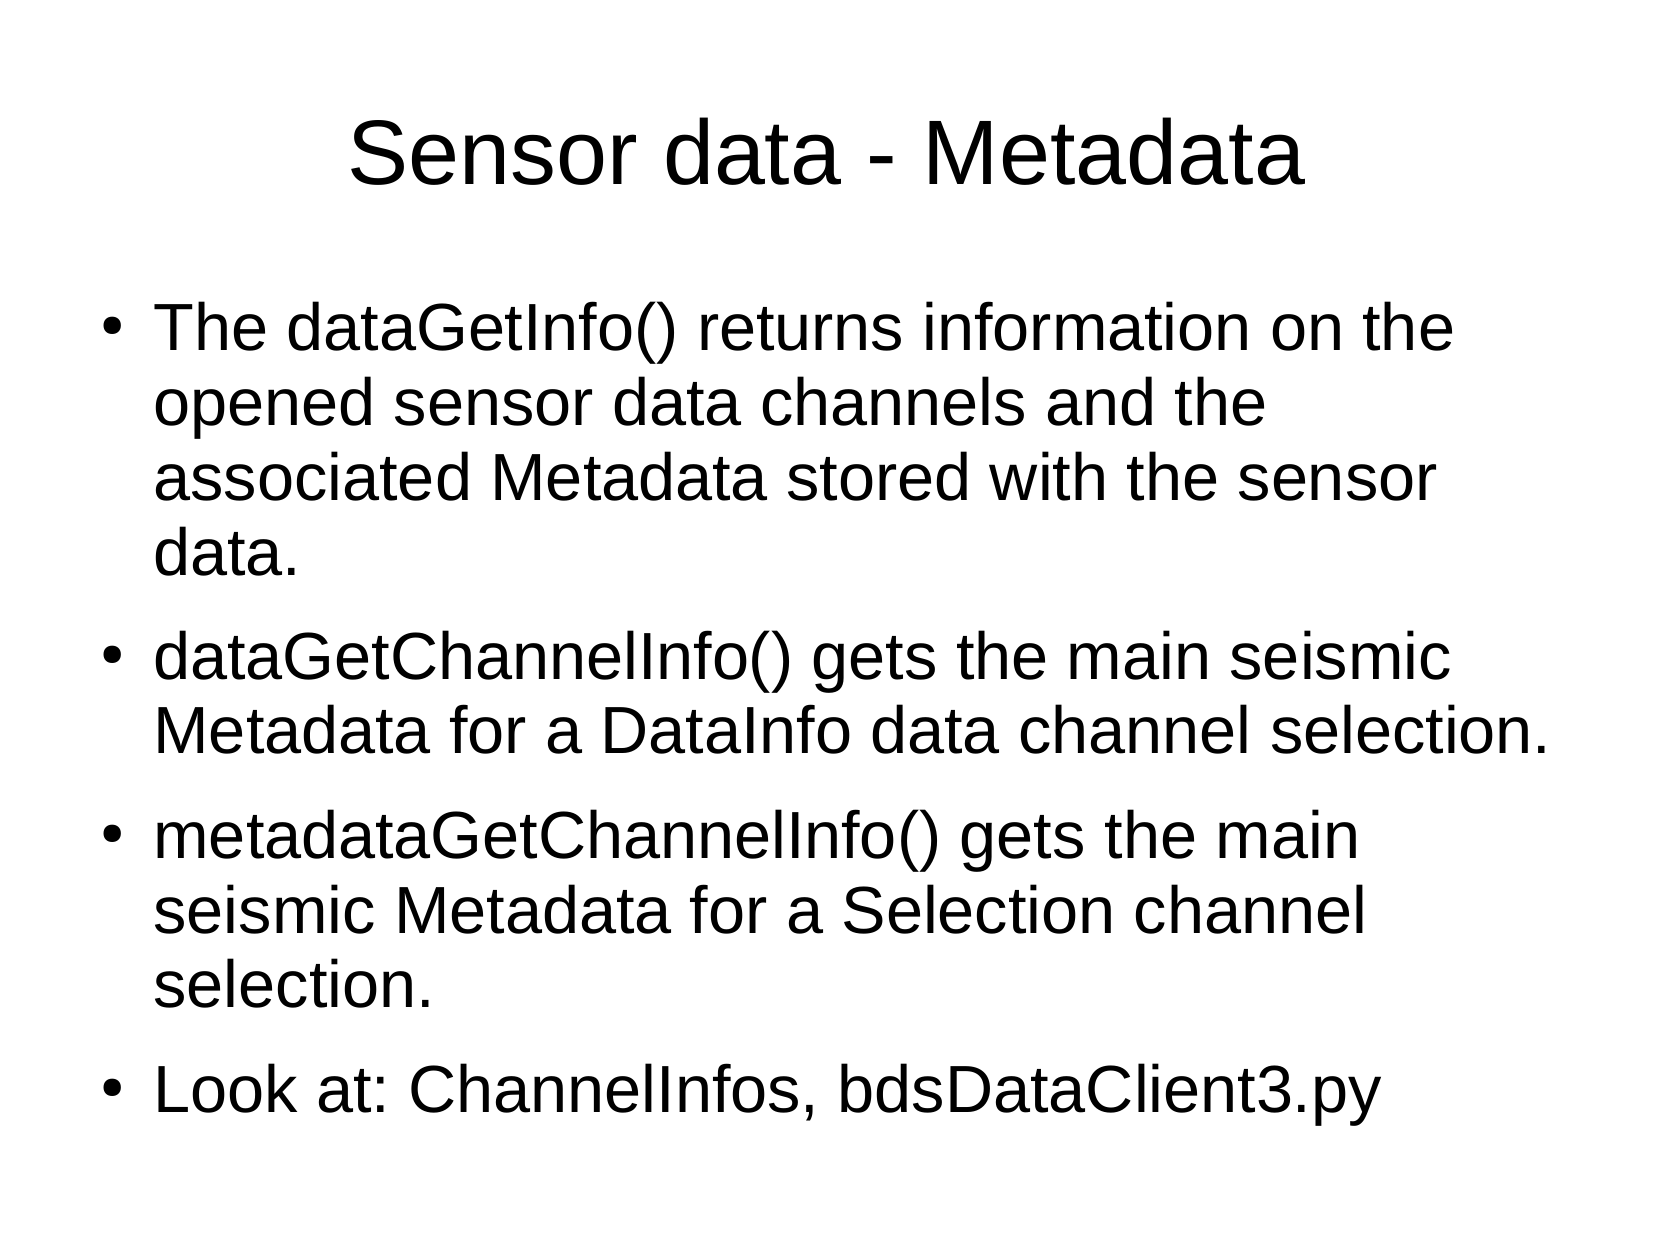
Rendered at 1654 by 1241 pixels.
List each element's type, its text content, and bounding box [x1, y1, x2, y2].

title Sensor data - Metadata [82, 49, 1571, 257]
list The dataGetInfo() returns information on the opened sensor data channels and the associated Metadata stored with the sensor data. dataGetChannelInfo() gets the main seismic Metadata for a DataInfo data channel selection. metadataGetChannelInfo() gets the main seismic Metadata for a Selection channel selection. Look at: ChannelInfos, bdsDataClient3.py [82, 290, 1571, 1127]
